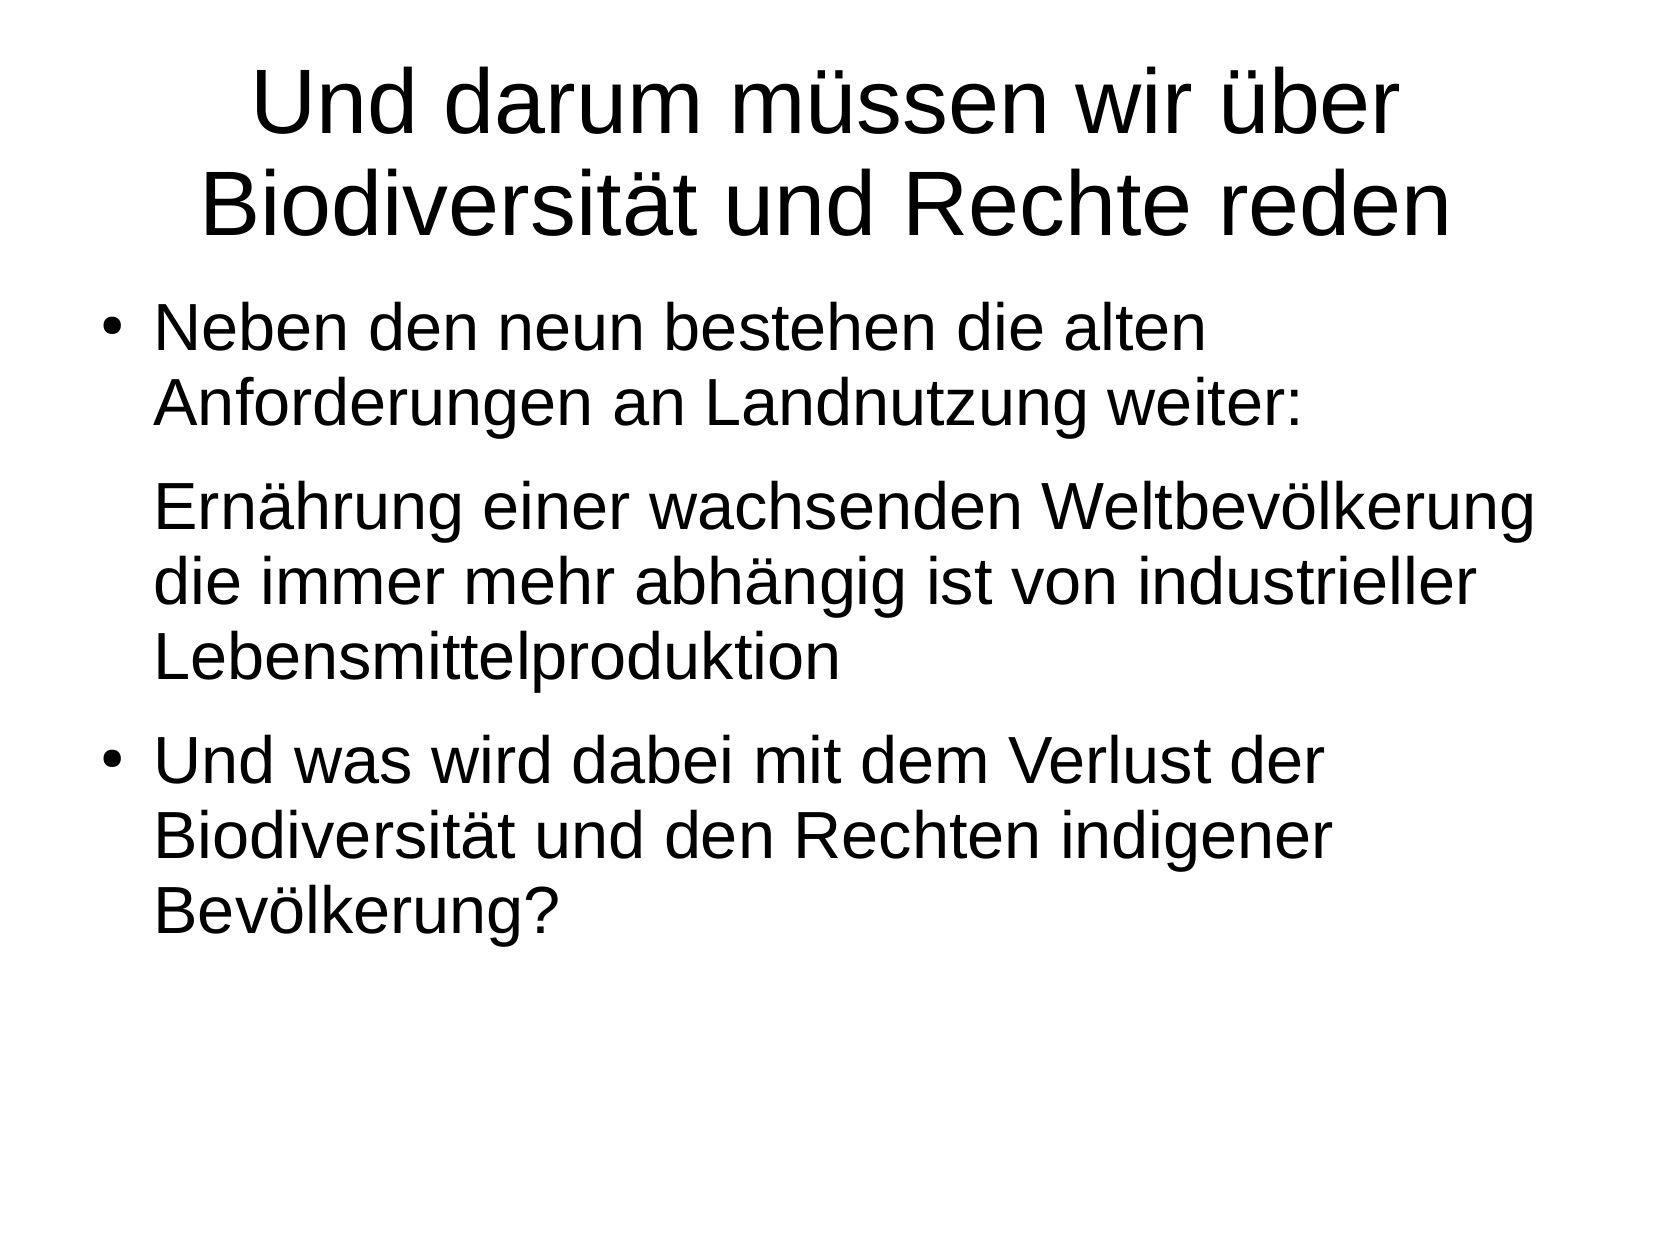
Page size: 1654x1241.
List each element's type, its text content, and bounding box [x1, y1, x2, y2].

title Und darum müssen wir über Biodiversität und Rechte reden [82, 49, 1571, 257]
list Neben den neun bestehen die alten Anforderungen an Landnutzung weiter: Ernährung einer wachsenden Weltbevölkerung die immer mehr abhängig ist von industrieller Lebensmittelproduktion Und was wird dabei mit dem Verlust der Biodiversität und den Rechten indigener Bevölkerung? [82, 290, 1571, 1010]
